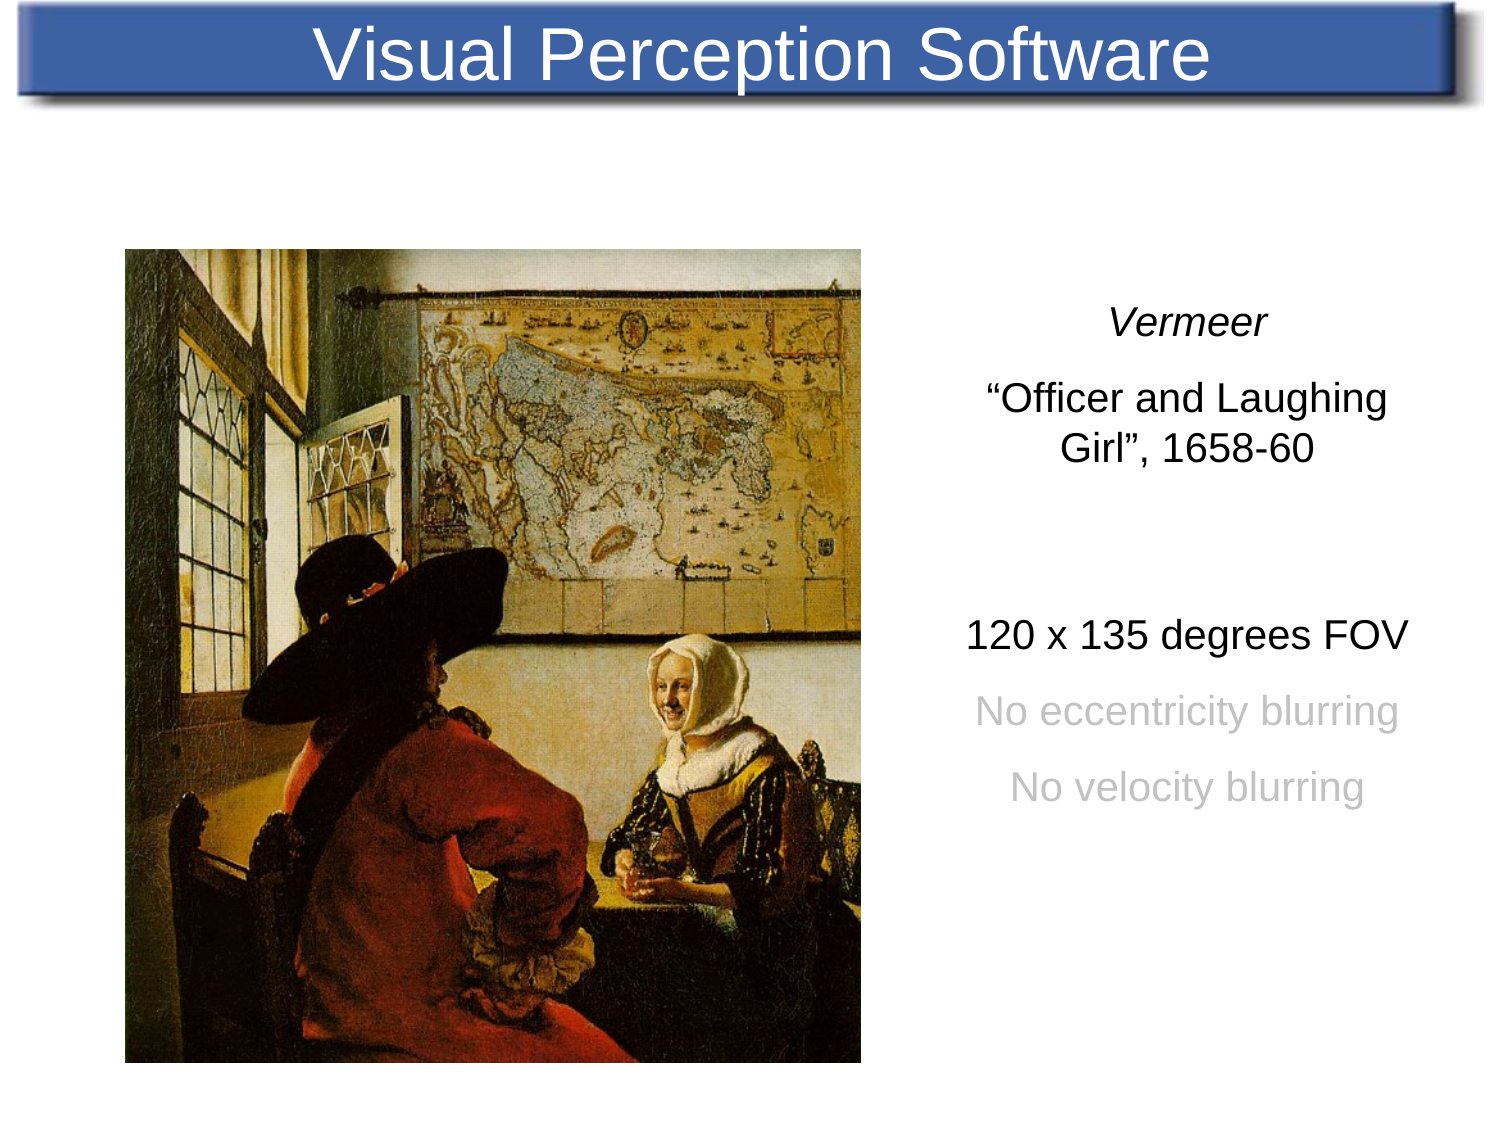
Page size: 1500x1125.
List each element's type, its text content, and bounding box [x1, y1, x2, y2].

picture [125, 249, 861, 1063]
picture [16, 0, 1484, 113]
title Visual Perception Software [24, 0, 1500, 103]
text_box 120 x 135 degrees FOV No eccentricity blurring No velocity blurring [949, 600, 1426, 818]
text_box Vermeer “Officer and Laughing Girl”, 1658-60 [949, 287, 1426, 479]
